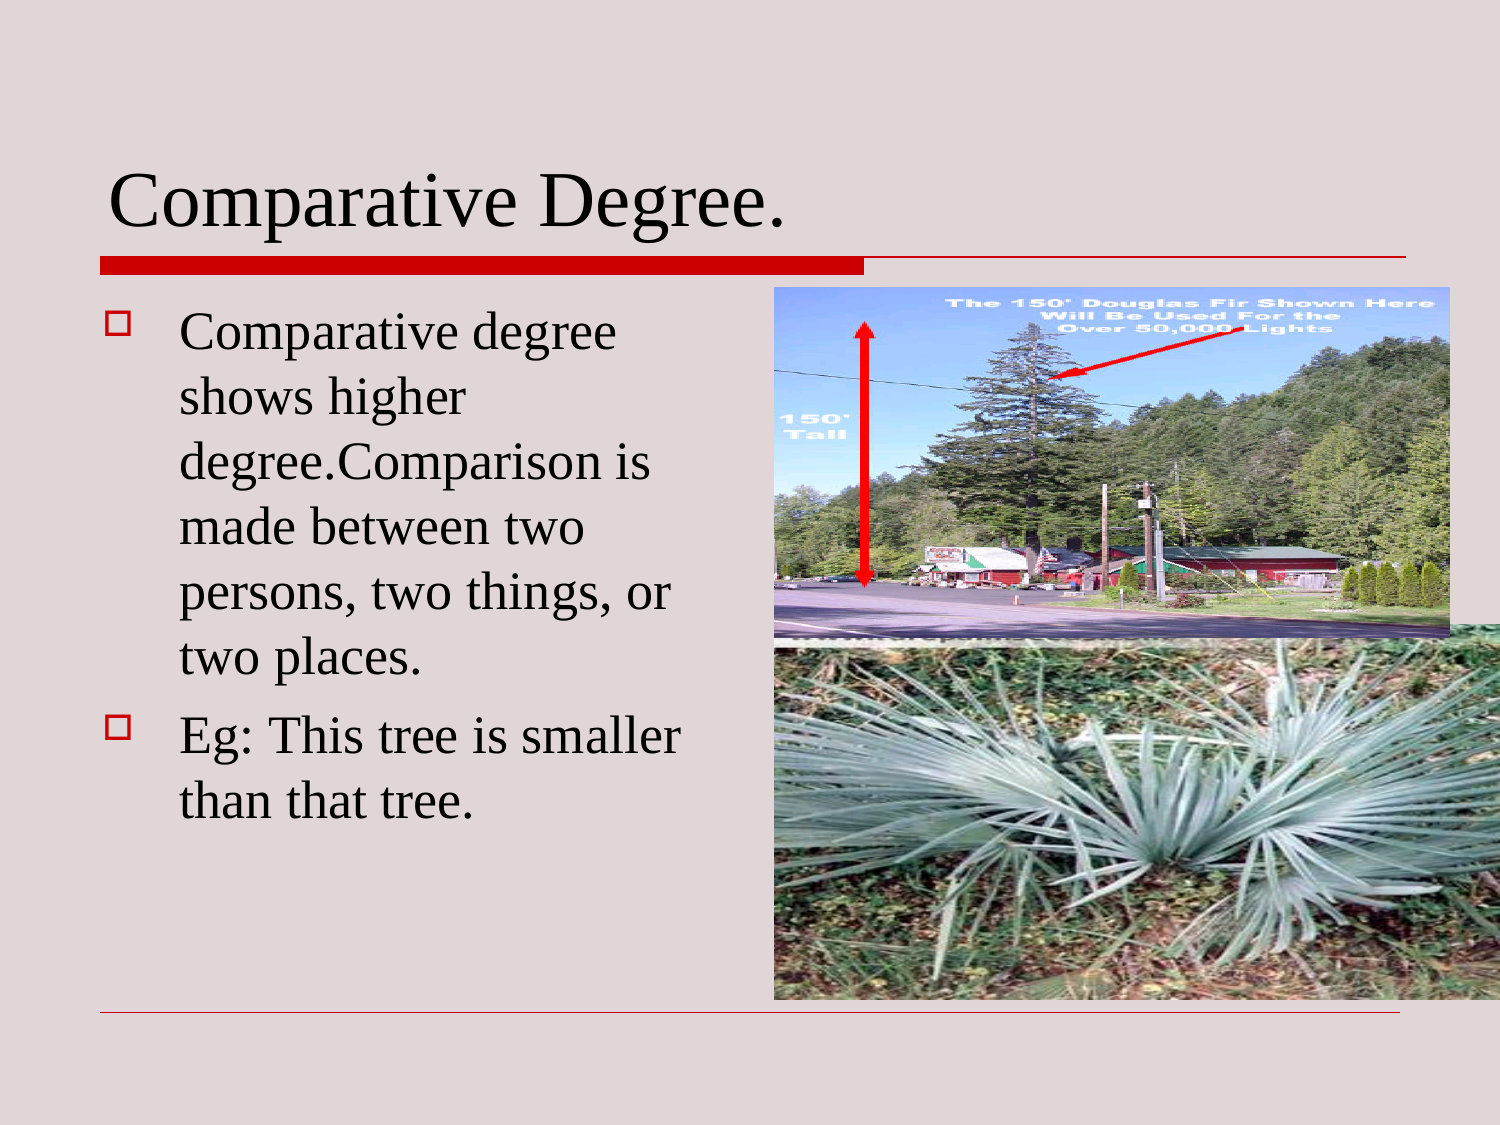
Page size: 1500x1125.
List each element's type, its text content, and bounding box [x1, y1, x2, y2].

title Comparative Degree. [94, 49, 1407, 250]
list Comparative degree shows higher degree.Comparison is made between two persons, two things, or two places. Eg: This tree is smaller than that tree. [87, 287, 733, 988]
picture [774, 287, 1500, 1000]
